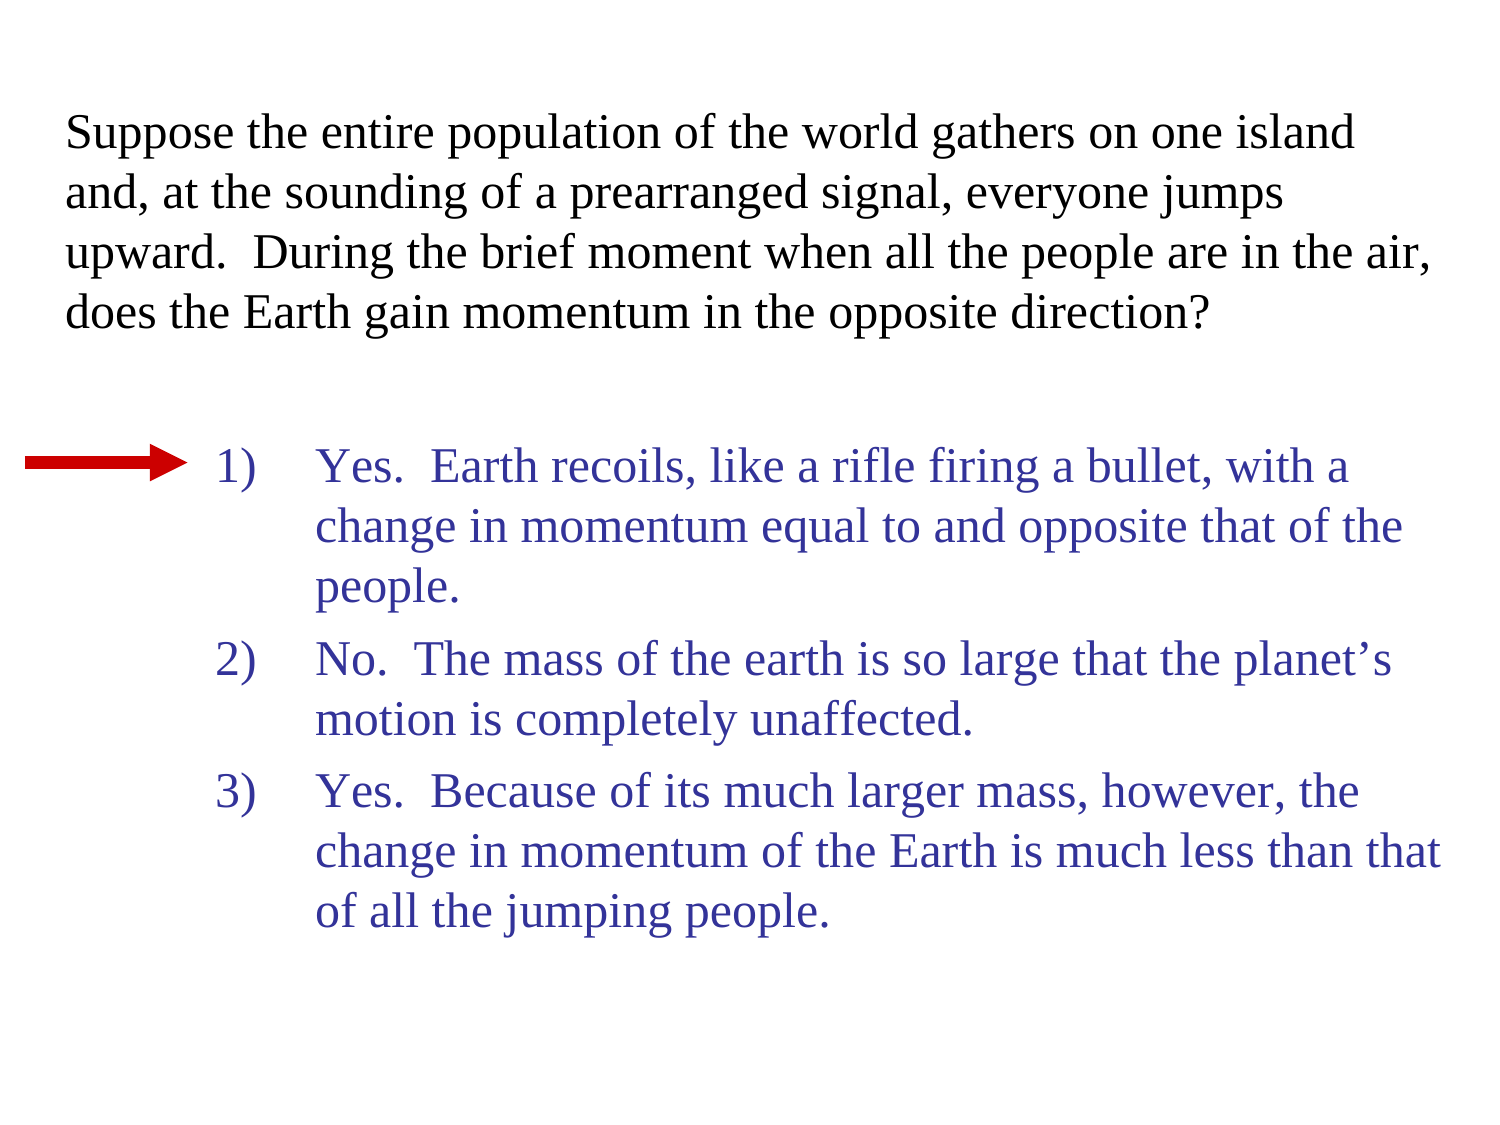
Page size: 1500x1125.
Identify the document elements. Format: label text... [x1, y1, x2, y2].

list Yes. Earth recoils, like a rifle firing a bullet, with a change in momentum equal to and opposite that of the people. No. The mass of the earth is so large that the planet’s motion is completely unaffected. Yes. Because of its much larger mass, however, the change in momentum of the Earth is much less than that of all the jumping people. [200, 424, 1476, 1038]
title Suppose the entire population of the world gathers on one island and, at the sounding of a prearranged signal, everyone jumps upward. During the brief moment when all the people are in the air, does the Earth gain momentum in the opposite direction? [50, 49, 1463, 388]
